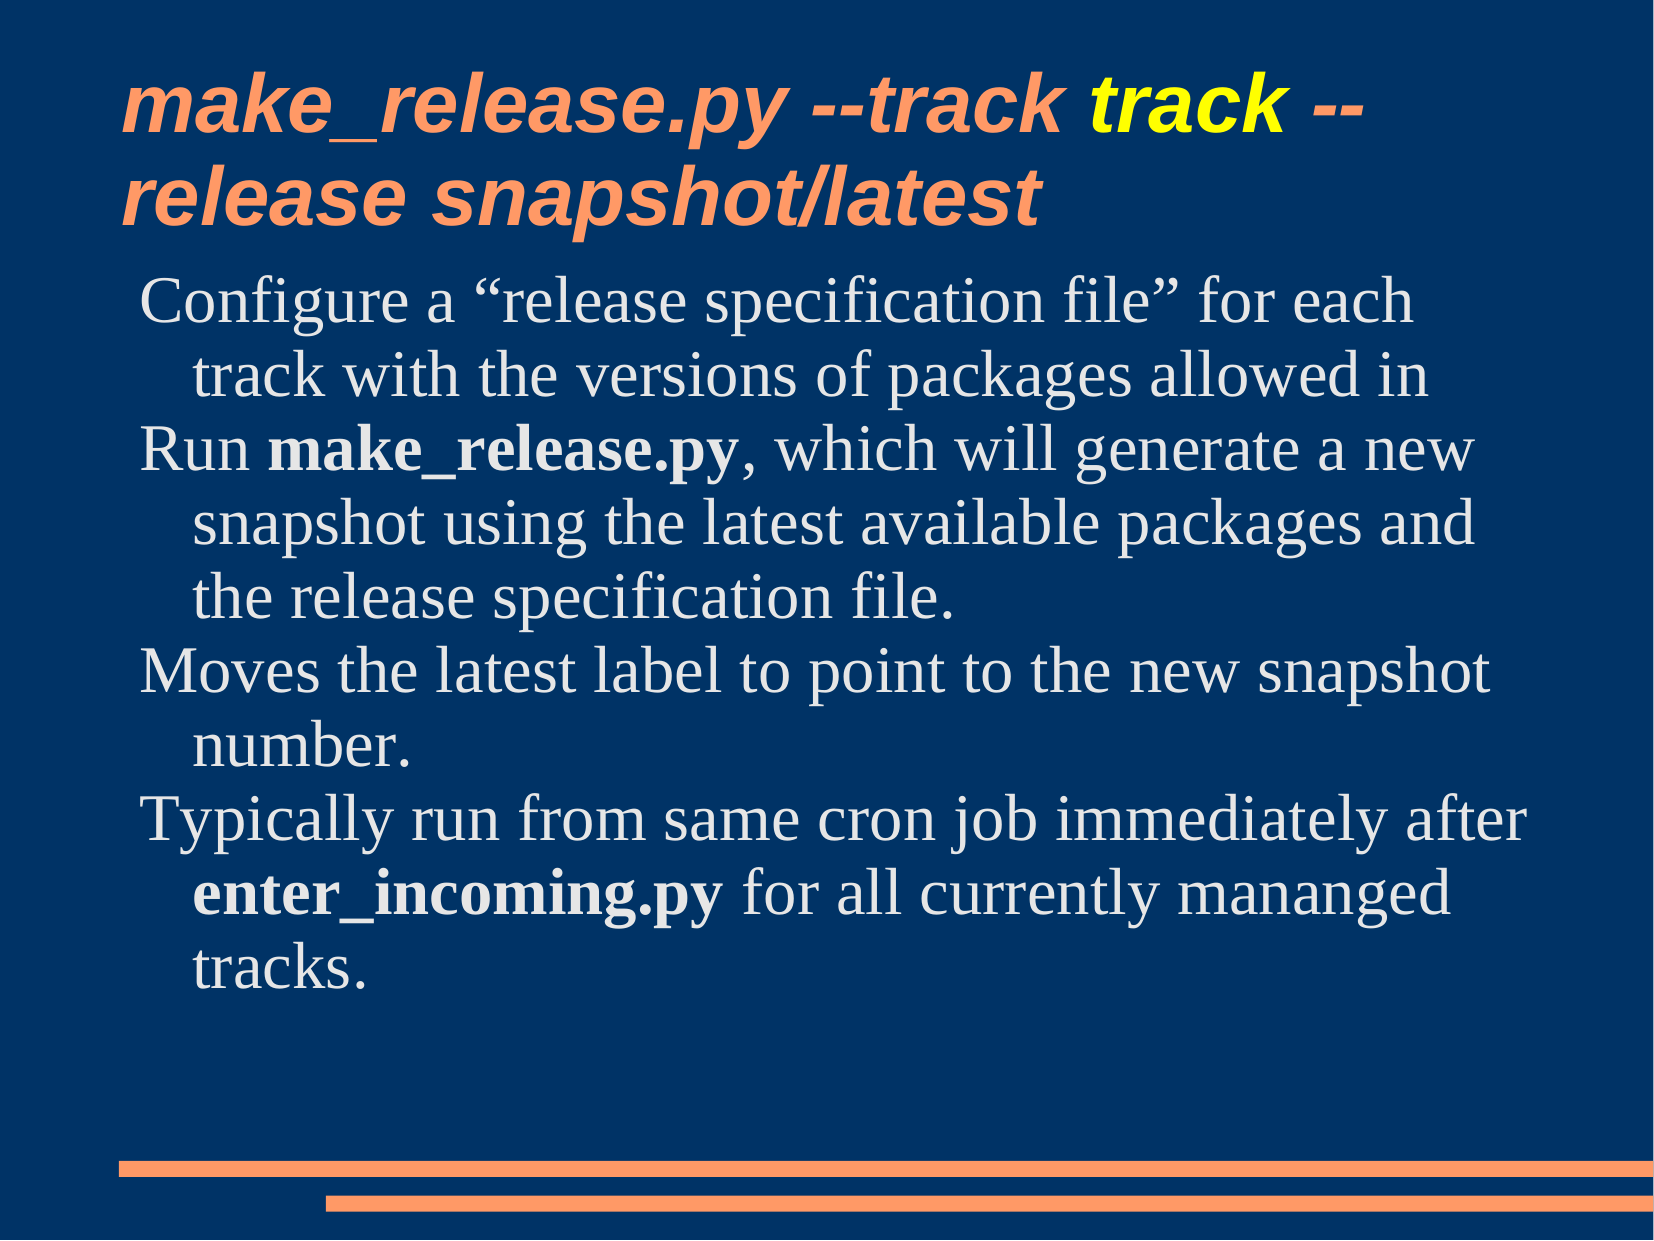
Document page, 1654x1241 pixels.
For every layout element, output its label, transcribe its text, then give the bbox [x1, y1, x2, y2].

title make_release.py --track track --release snapshot/latest [121, 46, 1534, 254]
list Configure a “release specification file” for each track with the versions of packages allowed in Run make_release.py, which will generate a new snapshot using the latest available packages and the release specification file. Moves the latest label to point to the new snapshot number. Typically run from same cron job immediately after enter_incoming.py for all currently mananged tracks. [121, 262, 1561, 1178]
